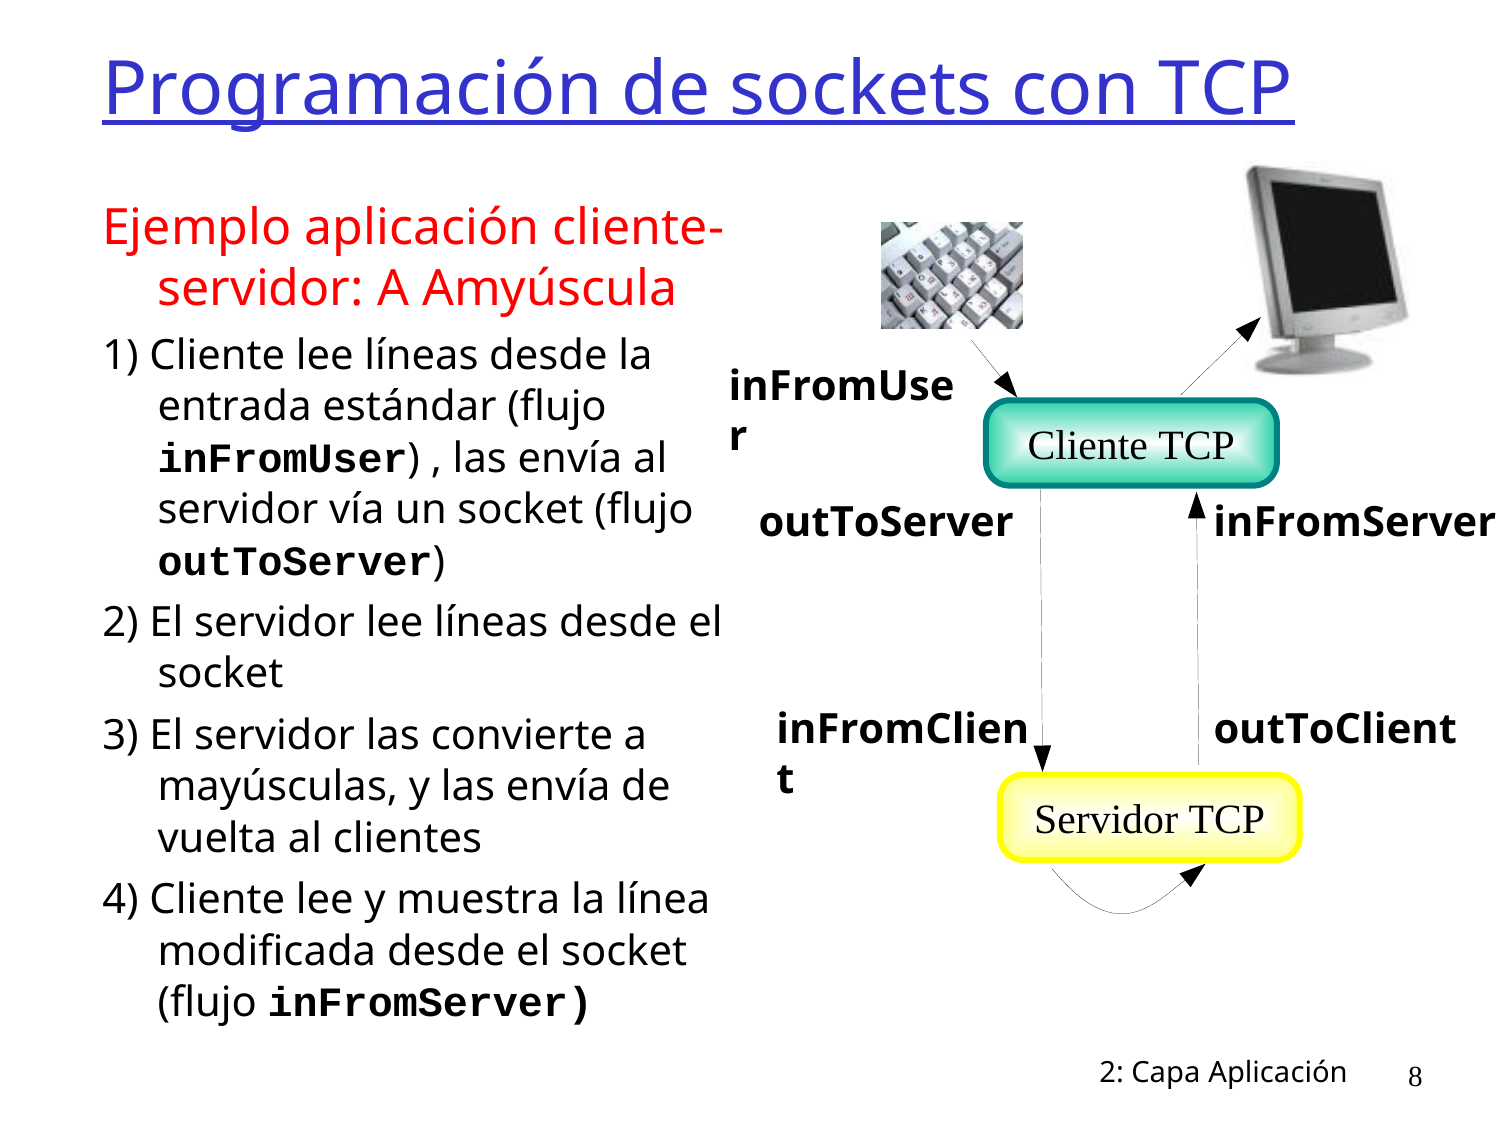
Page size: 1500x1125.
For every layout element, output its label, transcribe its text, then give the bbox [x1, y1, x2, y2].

text_box inFromClient [761, 694, 1063, 759]
text_box inFromUser [713, 351, 986, 417]
text_box Cliente TCP [985, 400, 1277, 486]
list Ejemplo aplicación cliente-servidor: A Amyúscula 1) Cliente lee líneas desde la entrada estándar (flujo inFromUser) , las envía al servidor vía un socket (flujo outToServer)‏ 2) El servidor lee líneas desde el socket 3) El servidor las convierte a mayúsculas, y las envía de vuelta al clientes 4) Cliente lee y muestra la línea modificada desde el socket (flujo inFromServer)‏ [87, 187, 788, 1066]
text_box inFromServer [1198, 487, 1500, 553]
picture [881, 222, 1023, 329]
text_box Servidor TCP [999, 774, 1300, 861]
picture [1243, 160, 1415, 382]
text_box outToClient [1198, 694, 1499, 759]
text_box outToServer [743, 487, 1045, 553]
title Programación de sockets con TCP [87, 15, 1463, 158]
